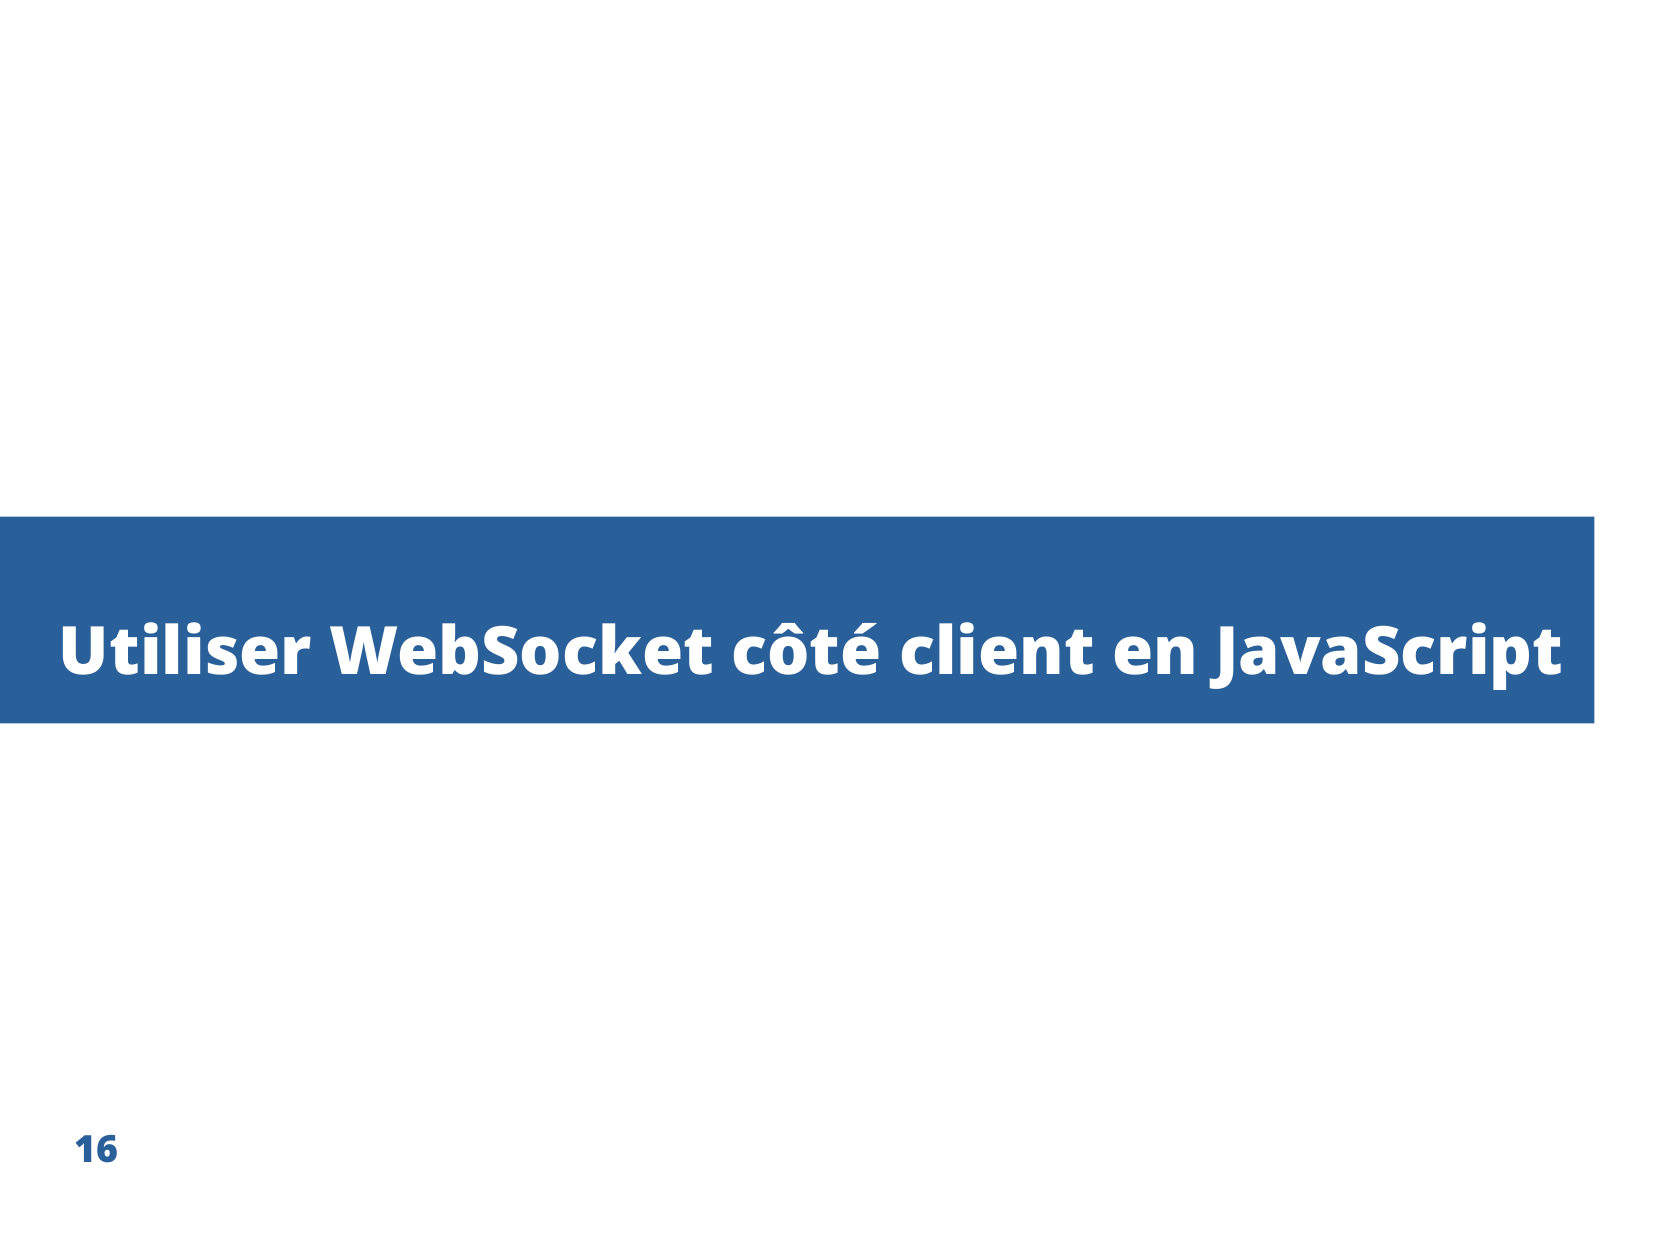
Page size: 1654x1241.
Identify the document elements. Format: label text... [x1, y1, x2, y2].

title Utiliser WebSocket côté client en JavaScript [59, 546, 1595, 694]
